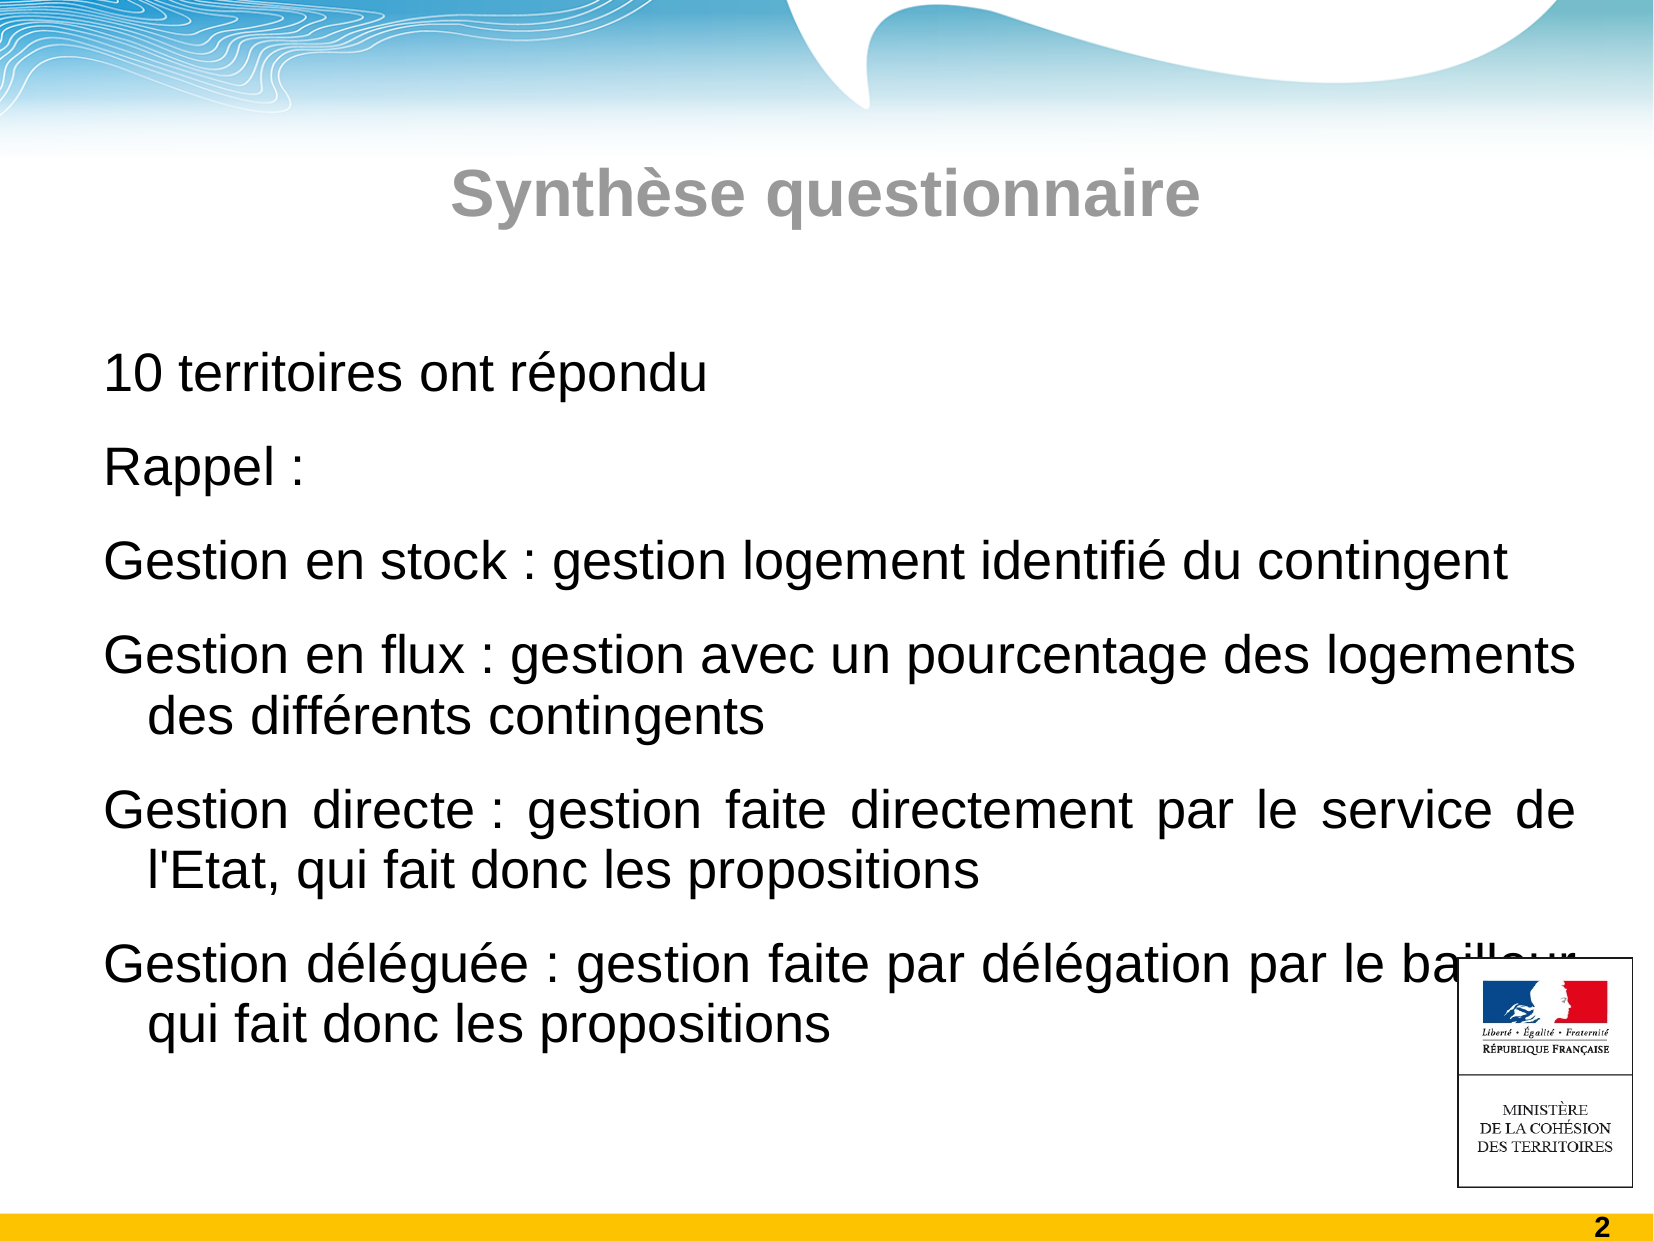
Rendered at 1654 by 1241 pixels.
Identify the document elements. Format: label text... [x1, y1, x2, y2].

picture [0, 0, 1654, 1241]
text_box 10 territoires ont répondu Rappel : Gestion en stock : gestion logement identifié du contingent Gestion en flux : gestion avec un pourcentage des logements des différents contingents Gestion directe : gestion faite directement par le service de l'Etat, qui fait donc les propositions Gestion déléguée : gestion faite par délégation par le bailleur qui fait donc les propositions [82, 242, 1579, 1059]
text_box Synthèse questionnaire [82, 88, 1571, 242]
